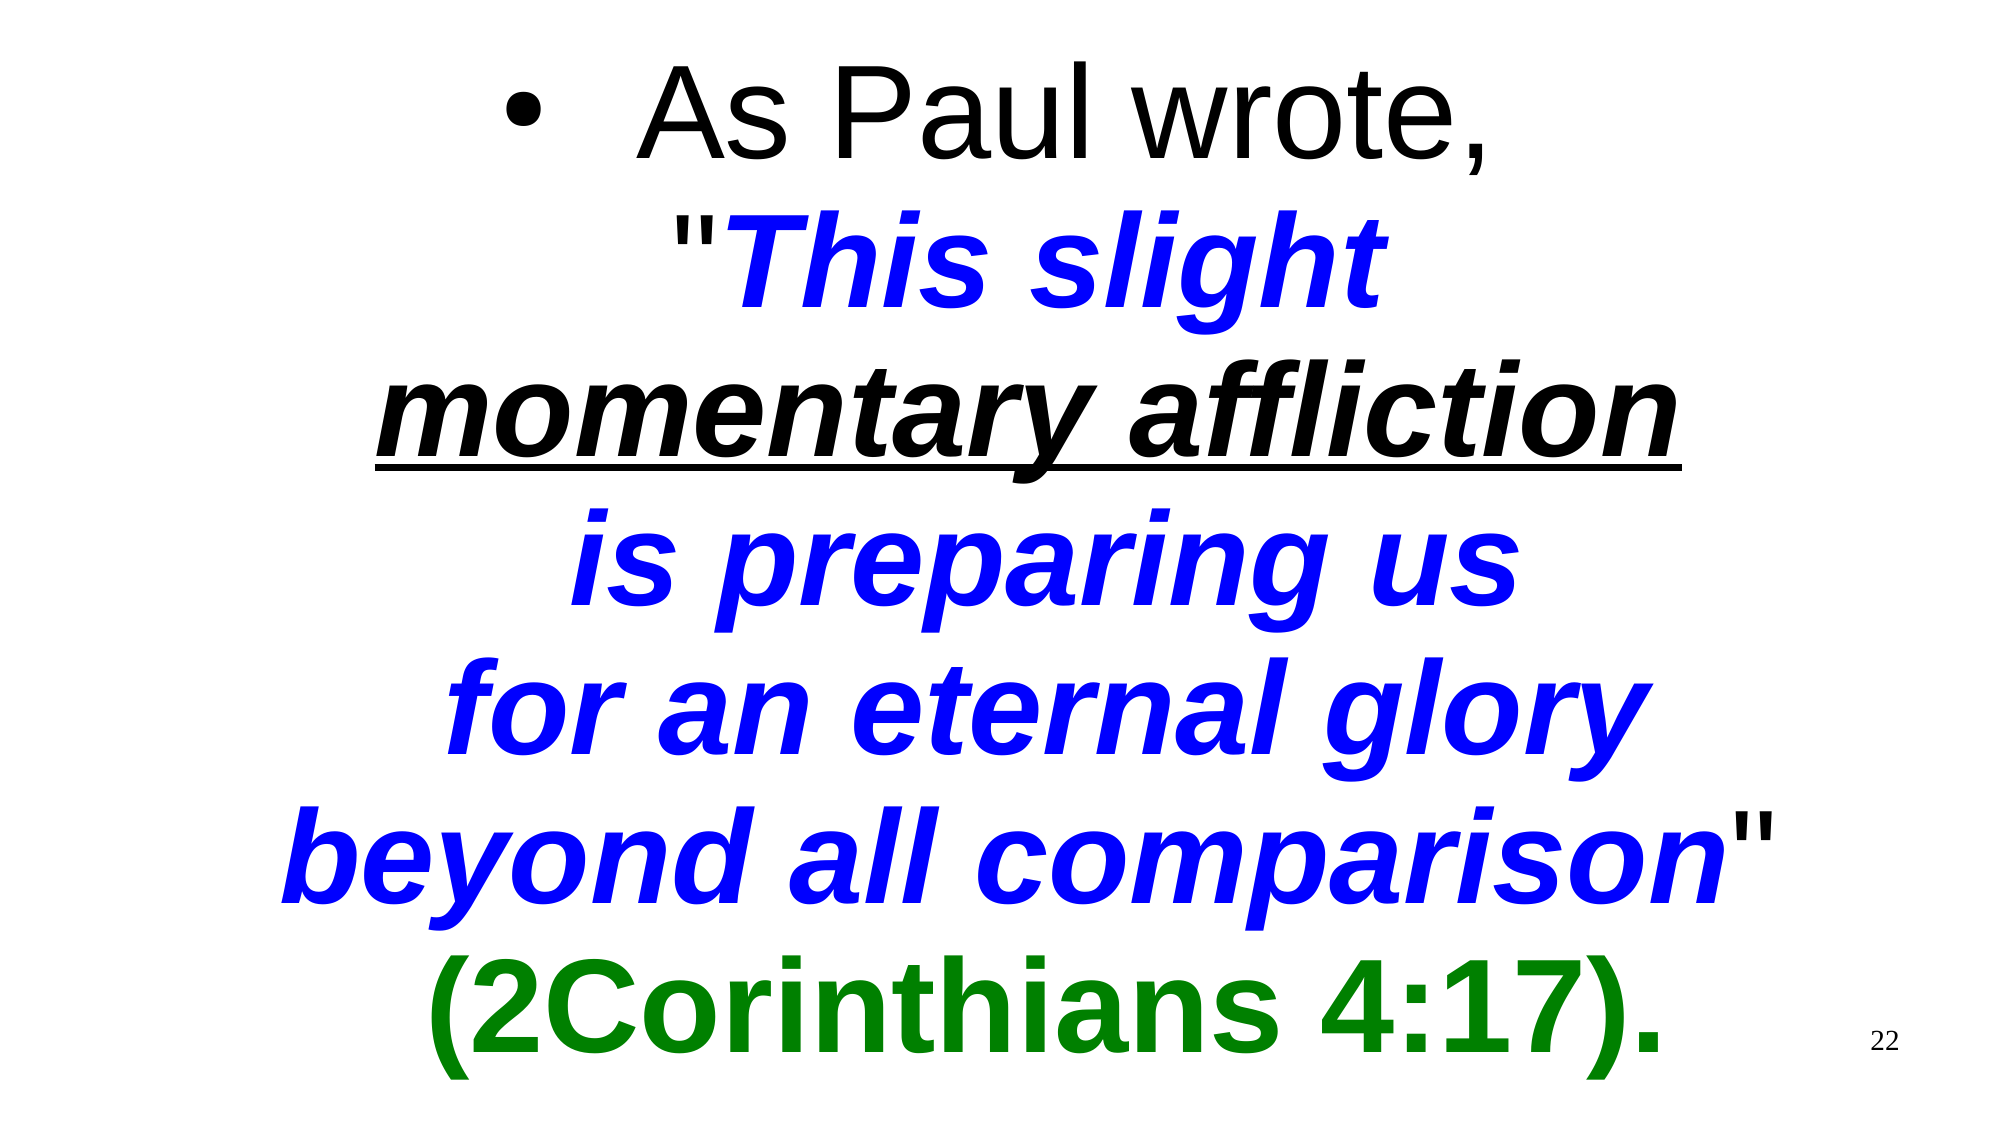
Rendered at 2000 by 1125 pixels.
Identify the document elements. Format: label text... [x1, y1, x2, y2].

list As Paul wrote, "This slight momentary affliction is preparing us for an eternal glory beyond all comparison" (2Corinthians 4:17). [37, 37, 1988, 1088]
